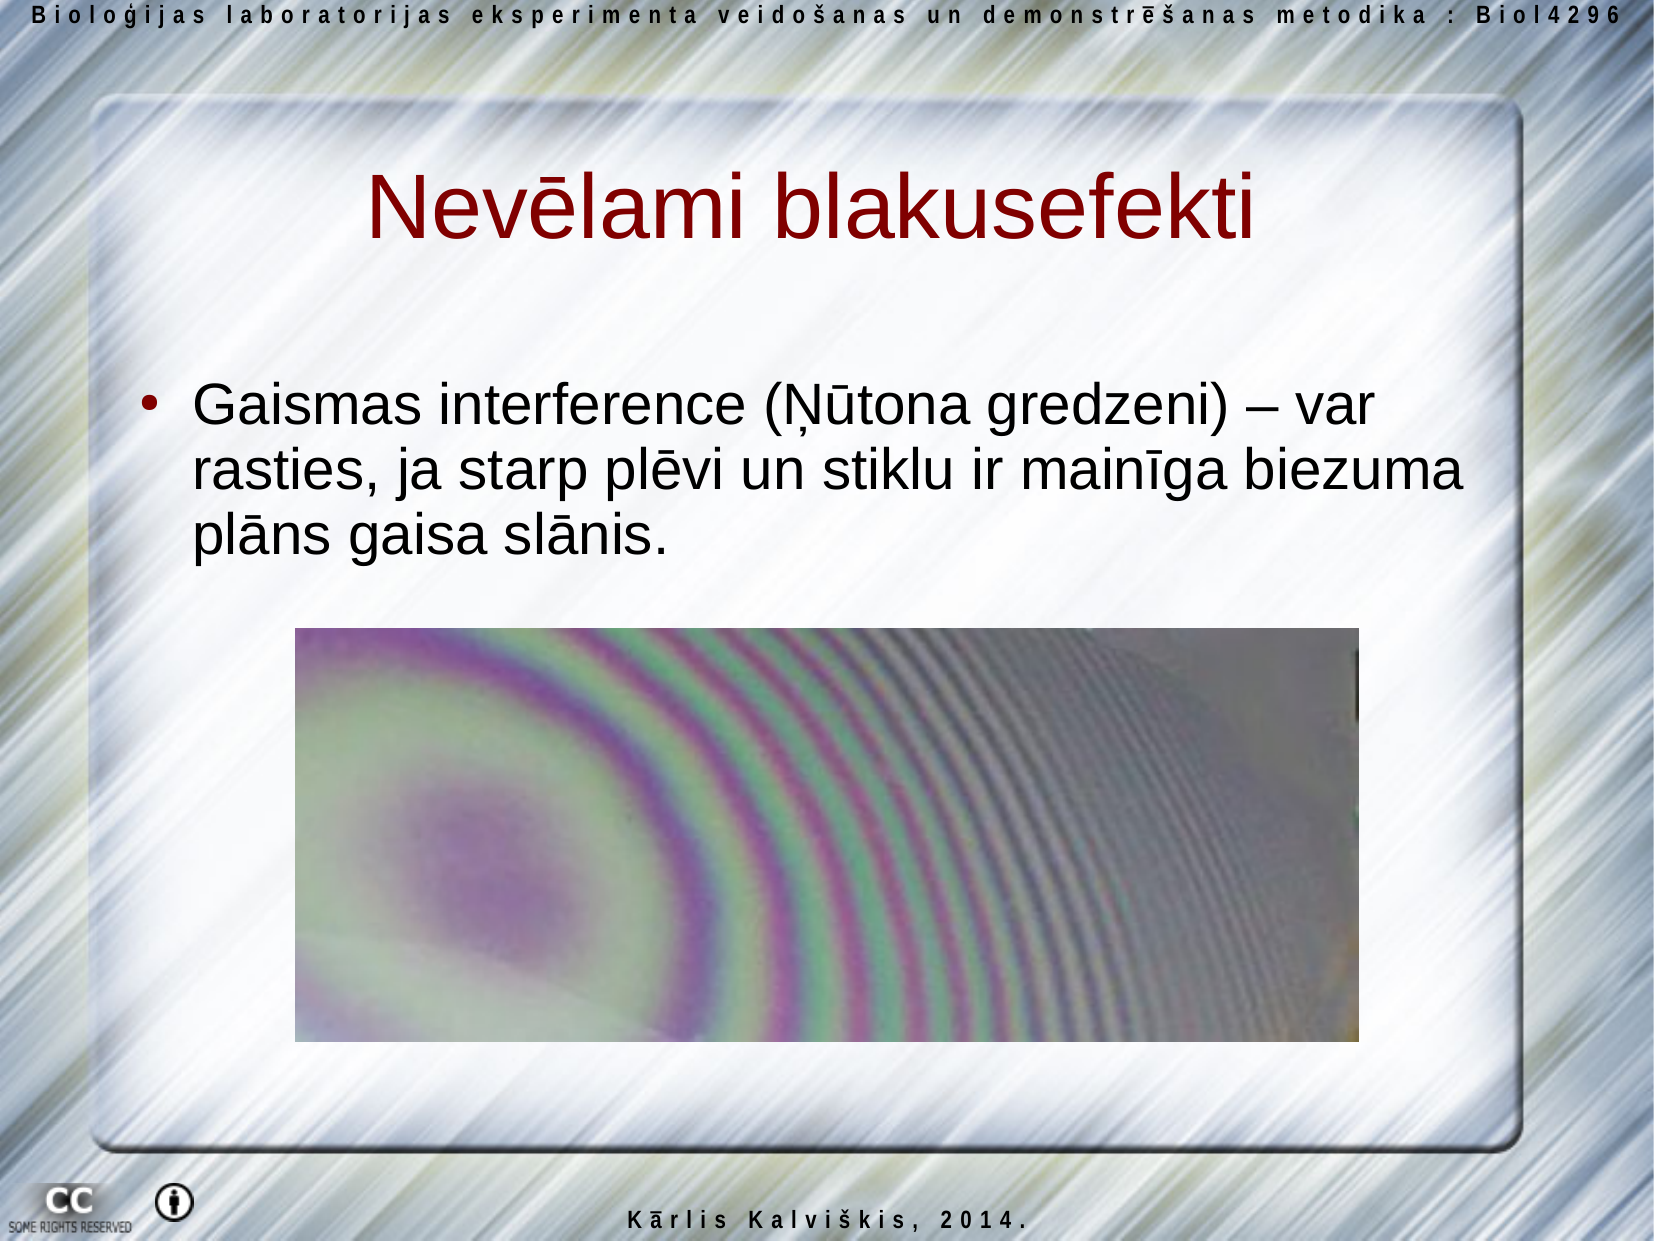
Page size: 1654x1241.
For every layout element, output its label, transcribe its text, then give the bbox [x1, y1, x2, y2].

title Nevēlami blakusefekti [121, 102, 1502, 310]
picture [0, 0, 1654, 1241]
list Gaismas interference (Ņūtona gredzeni) – var rasties, ja starp plēvi un stiklu ir mainīga biezuma plāns gaisa slānis. [121, 371, 1501, 1127]
